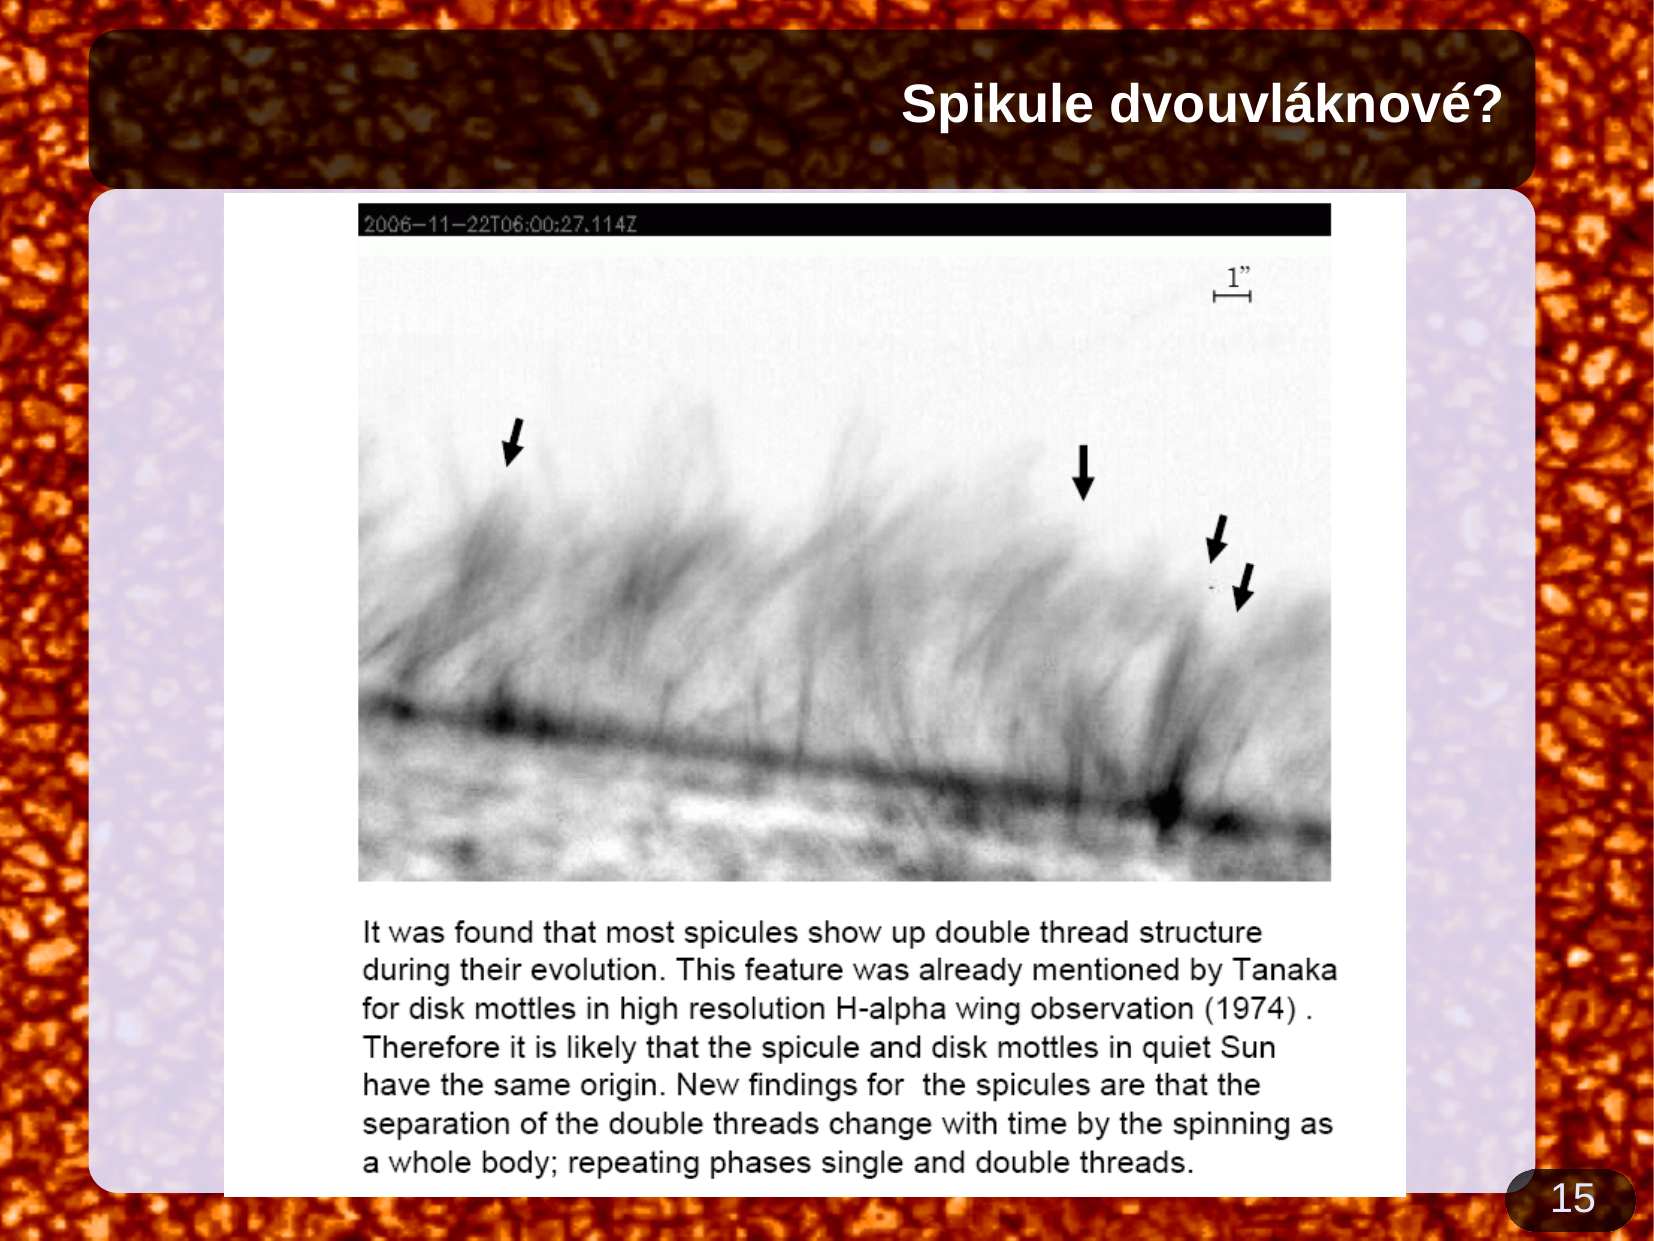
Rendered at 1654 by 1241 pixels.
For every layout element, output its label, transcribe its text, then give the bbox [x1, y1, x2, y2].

picture [0, 0, 1654, 1241]
title Spikule dvouvláknové? [118, 59, 1506, 148]
